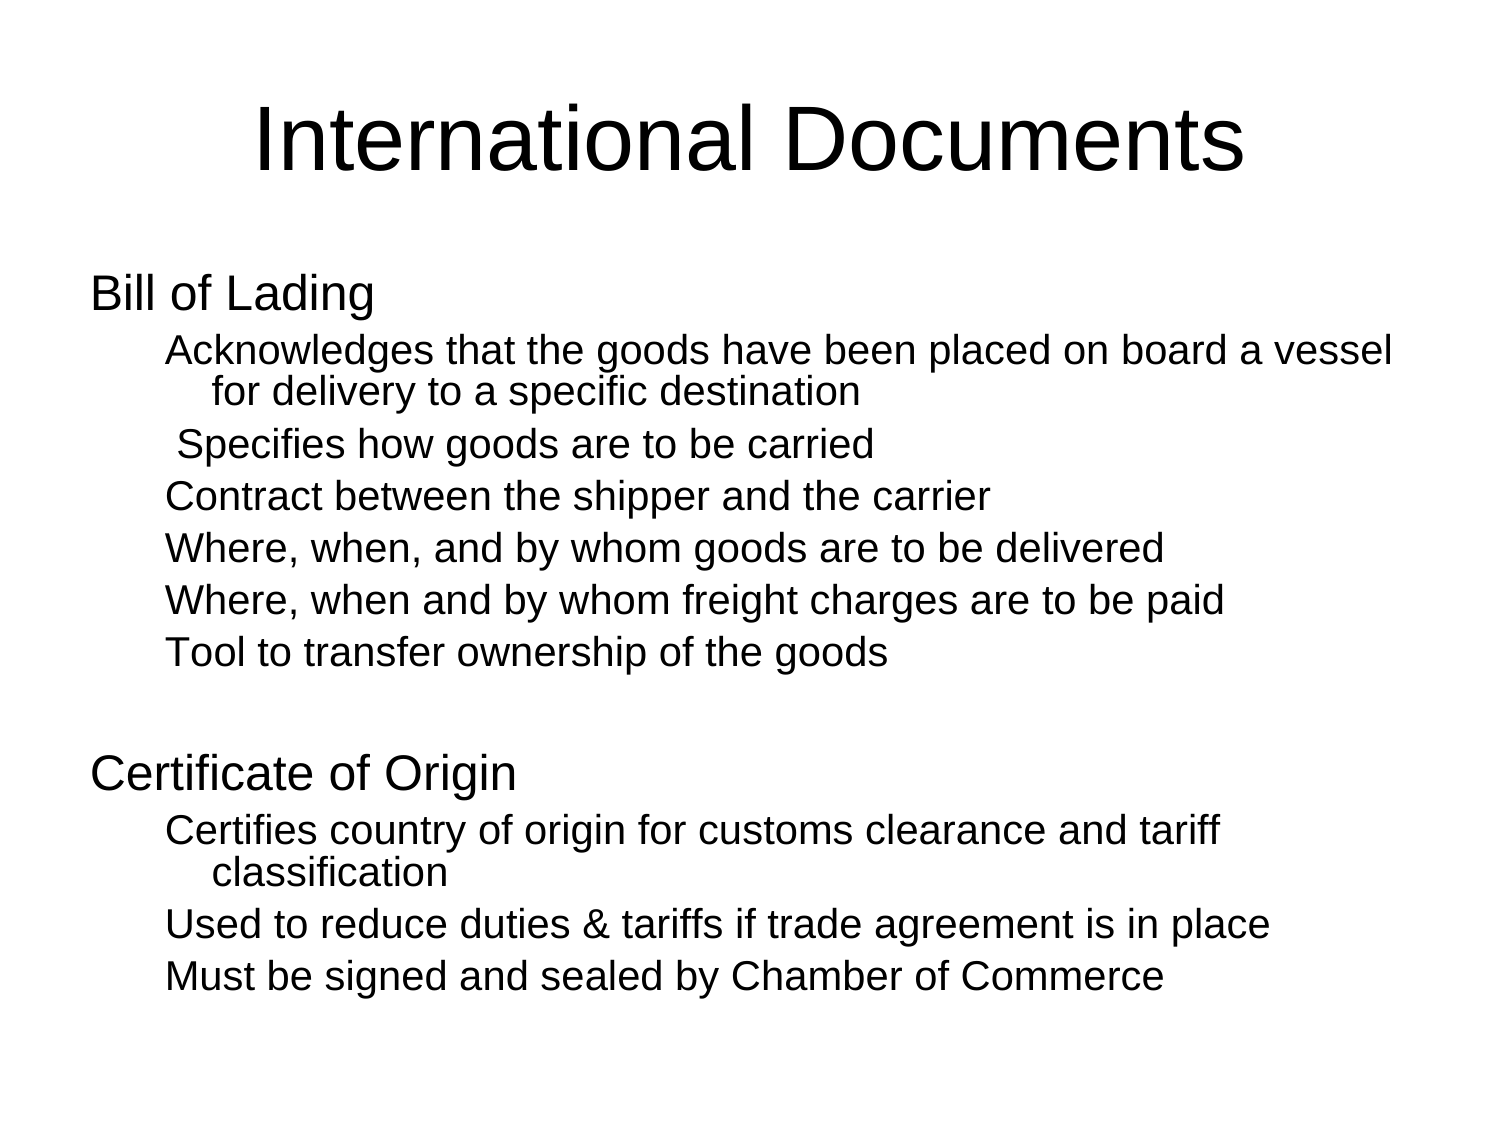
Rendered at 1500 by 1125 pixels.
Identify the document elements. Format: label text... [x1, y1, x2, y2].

title International Documents [75, 45, 1426, 233]
list Bill of Lading Acknowledges that the goods have been placed on board a vessel for delivery to a specific destination Specifies how goods are to be carried Contract between the shipper and the carrier Where, when, and by whom goods are to be delivered Where, when and by whom freight charges are to be paid Tool to transfer ownership of the goods Certificate of Origin Certifies country of origin for customs clearance and tariff classification Used to reduce duties & tariffs if trade agreement is in place Must be signed and sealed by Chamber of Commerce [75, 262, 1426, 1063]
